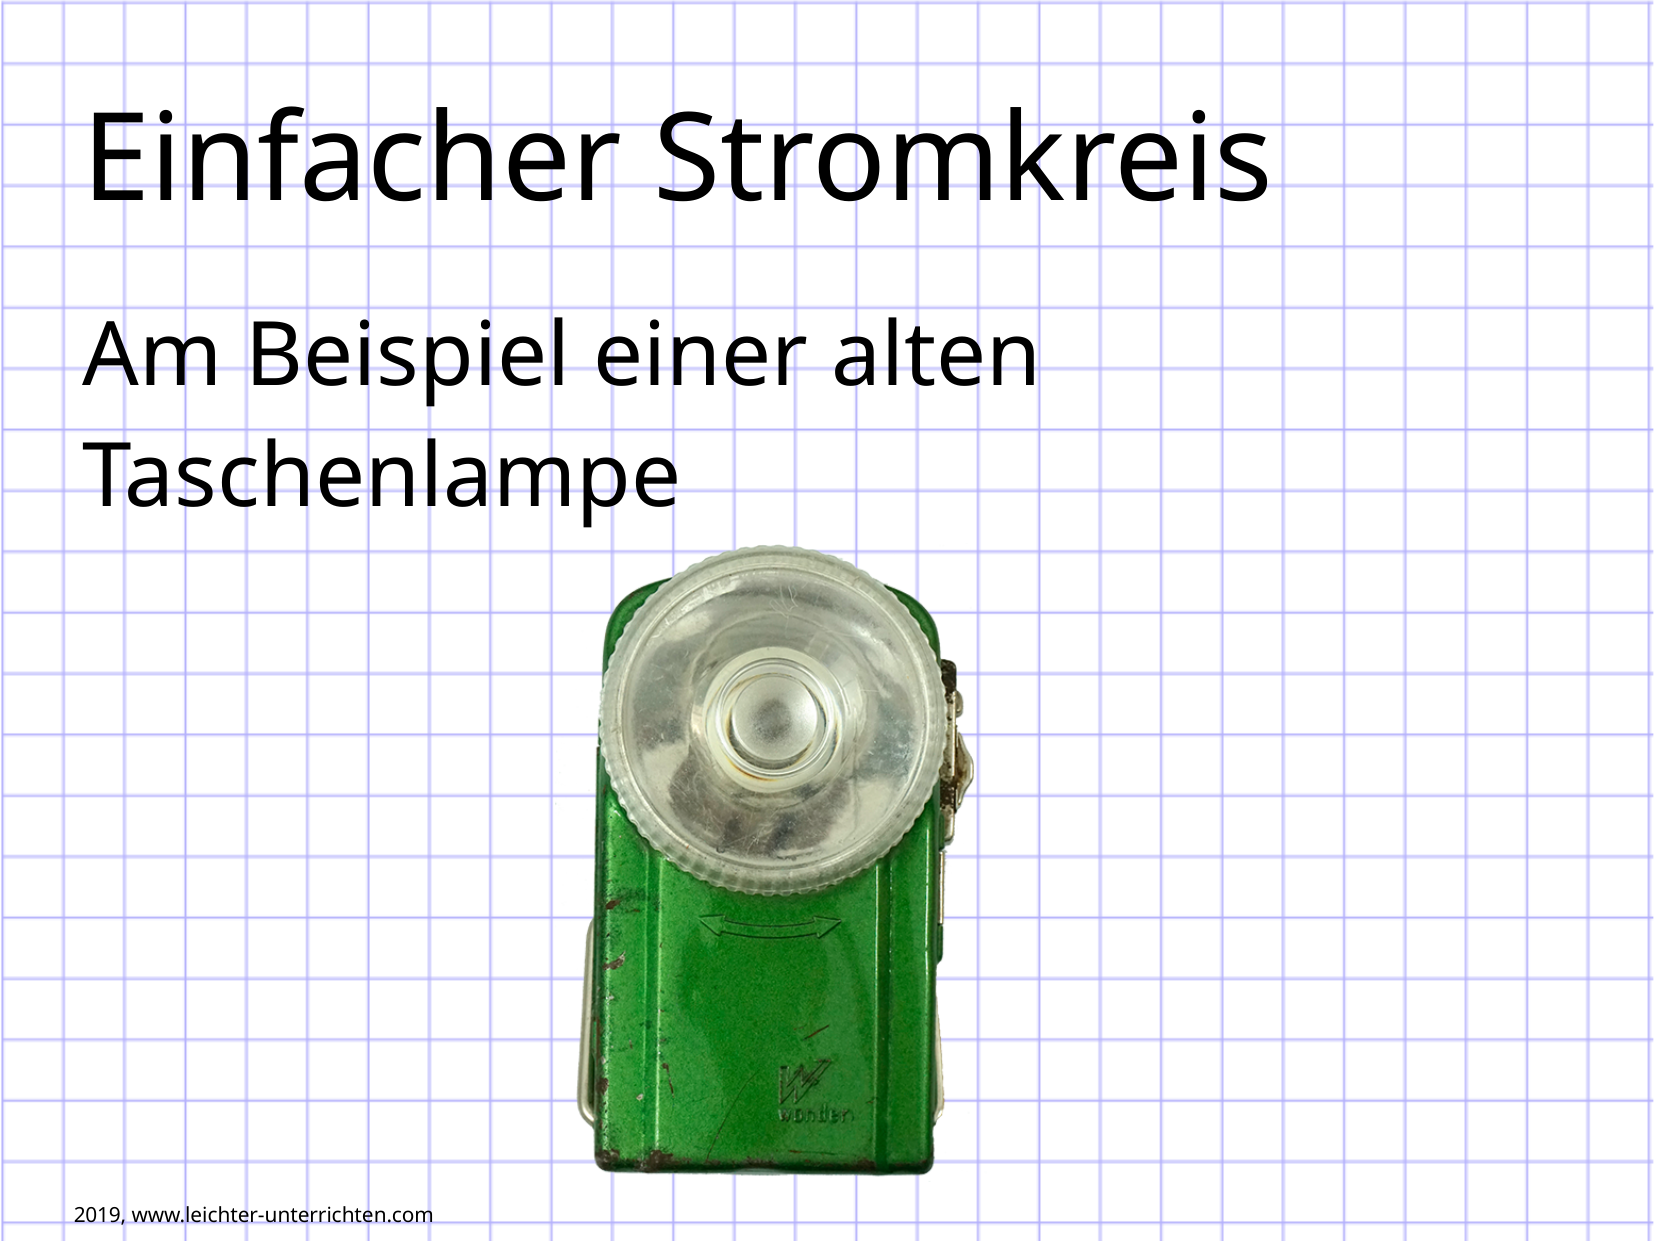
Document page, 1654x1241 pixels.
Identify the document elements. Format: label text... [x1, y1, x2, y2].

list Am Beispiel einer alten Taschenlampe [82, 290, 1571, 1010]
picture [0, 0, 1654, 1241]
title Einfacher Stromkreis [82, 49, 1571, 257]
